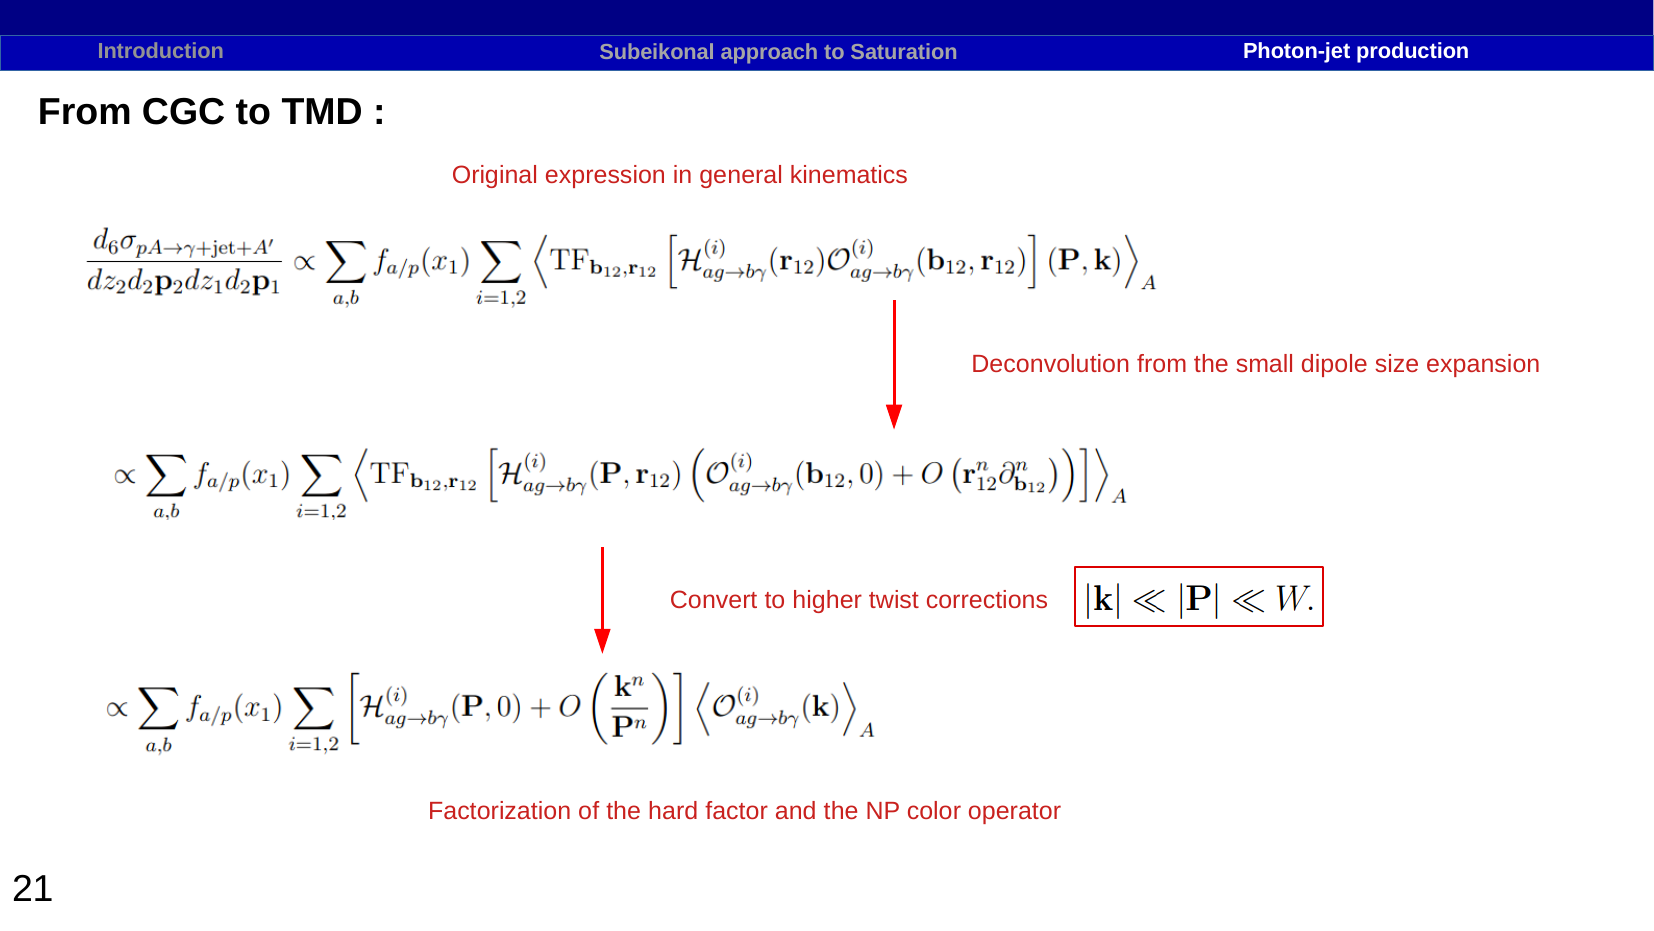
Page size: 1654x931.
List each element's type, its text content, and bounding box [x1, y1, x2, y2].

text_box 1 [0, 860, 626, 931]
picture [59, 214, 1170, 319]
text_box Introduction [82, 31, 697, 71]
text_box Original expression in general kinematics [437, 153, 1394, 197]
picture [94, 653, 1040, 768]
text_box Factorization of the hard factor and the NP color operator [413, 789, 1182, 861]
text_box From CGC to TMD : [0, 82, 508, 140]
text_box Deconvolution from the small dipole size expansion [956, 342, 1654, 386]
text_box Convert to higher twist corrections [655, 578, 1075, 650]
picture [1076, 568, 1322, 625]
text_box Subeikonal approach to Saturation [584, 32, 1199, 80]
text_box [0, 0, 1654, 71]
text_box Photon-jet production [1228, 31, 1524, 71]
picture [59, 436, 1170, 520]
